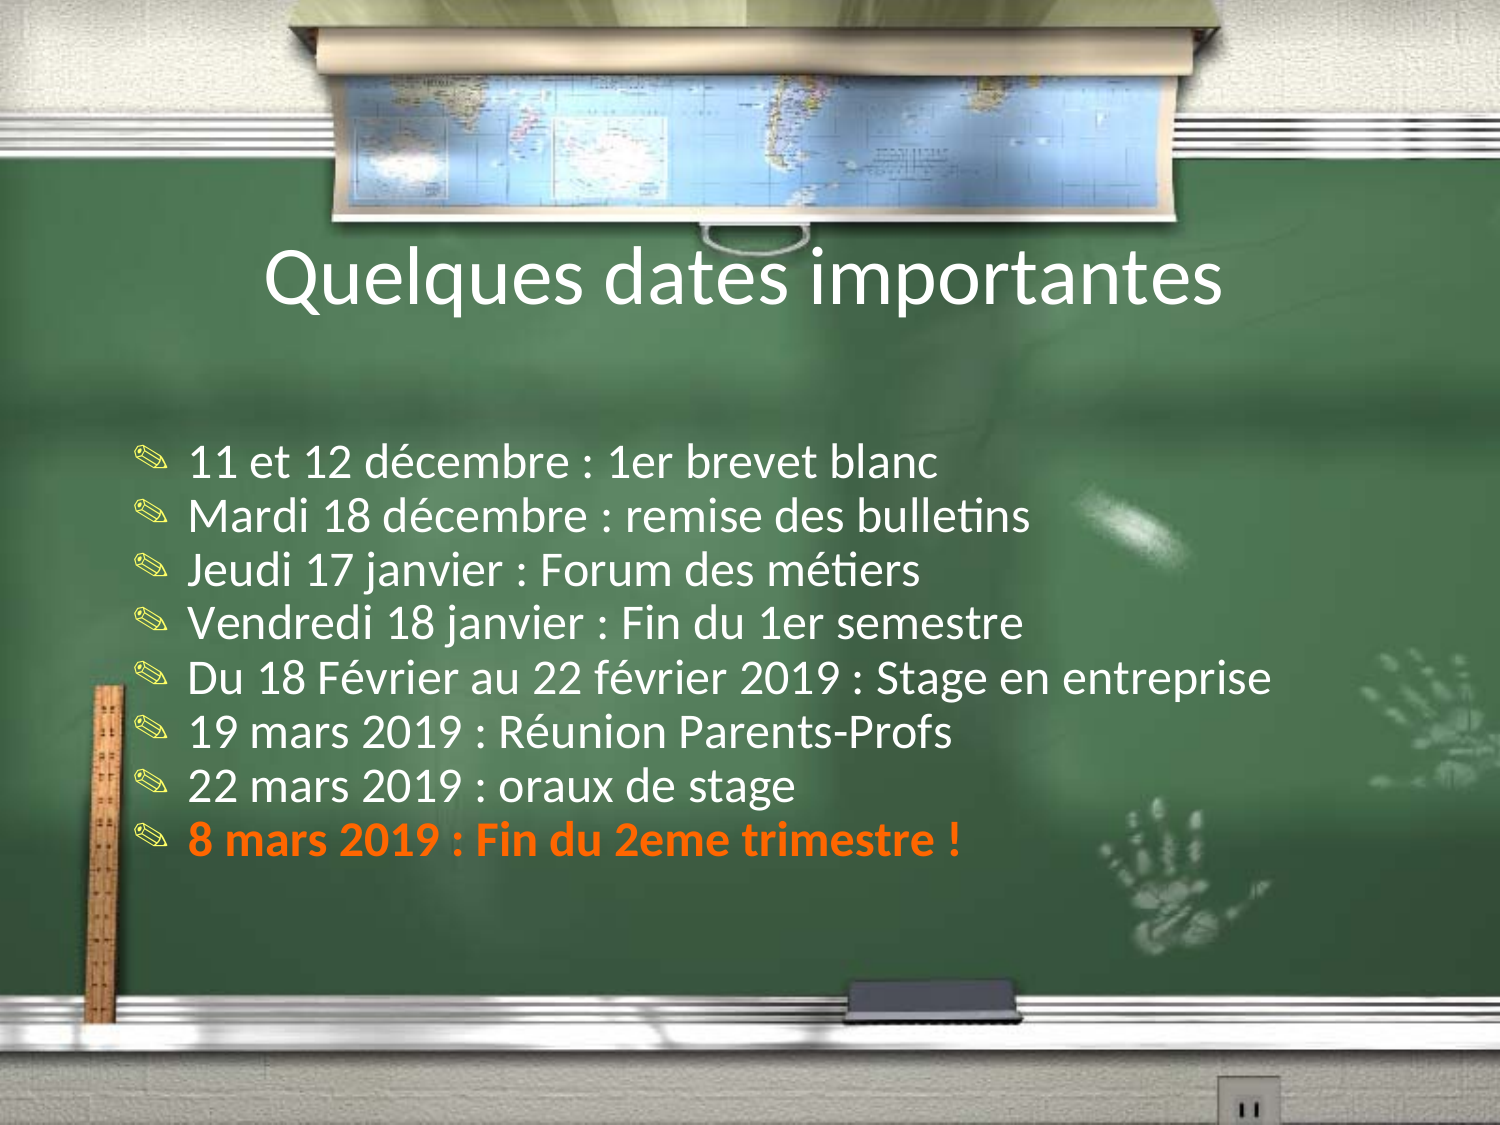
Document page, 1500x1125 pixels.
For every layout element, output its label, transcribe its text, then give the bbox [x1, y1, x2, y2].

text_box Quelques dates importantes [106, 177, 1382, 365]
picture [0, 0, 1500, 1125]
text_box 11 et 12 décembre : 1er brevet blanc Mardi 18 décembre : remise des bulletins Jeudi 17 janvier : Forum des métiers Vendredi 18 janvier : Fin du 1er semestre Du 18 Février au 22 février 2019 : Stage en entreprise 19 mars 2019 : Réunion Parents-Profs 22 mars 2019 : oraux de stage 8 mars 2019 : Fin du 2eme trimestre ! [118, 266, 1394, 957]
